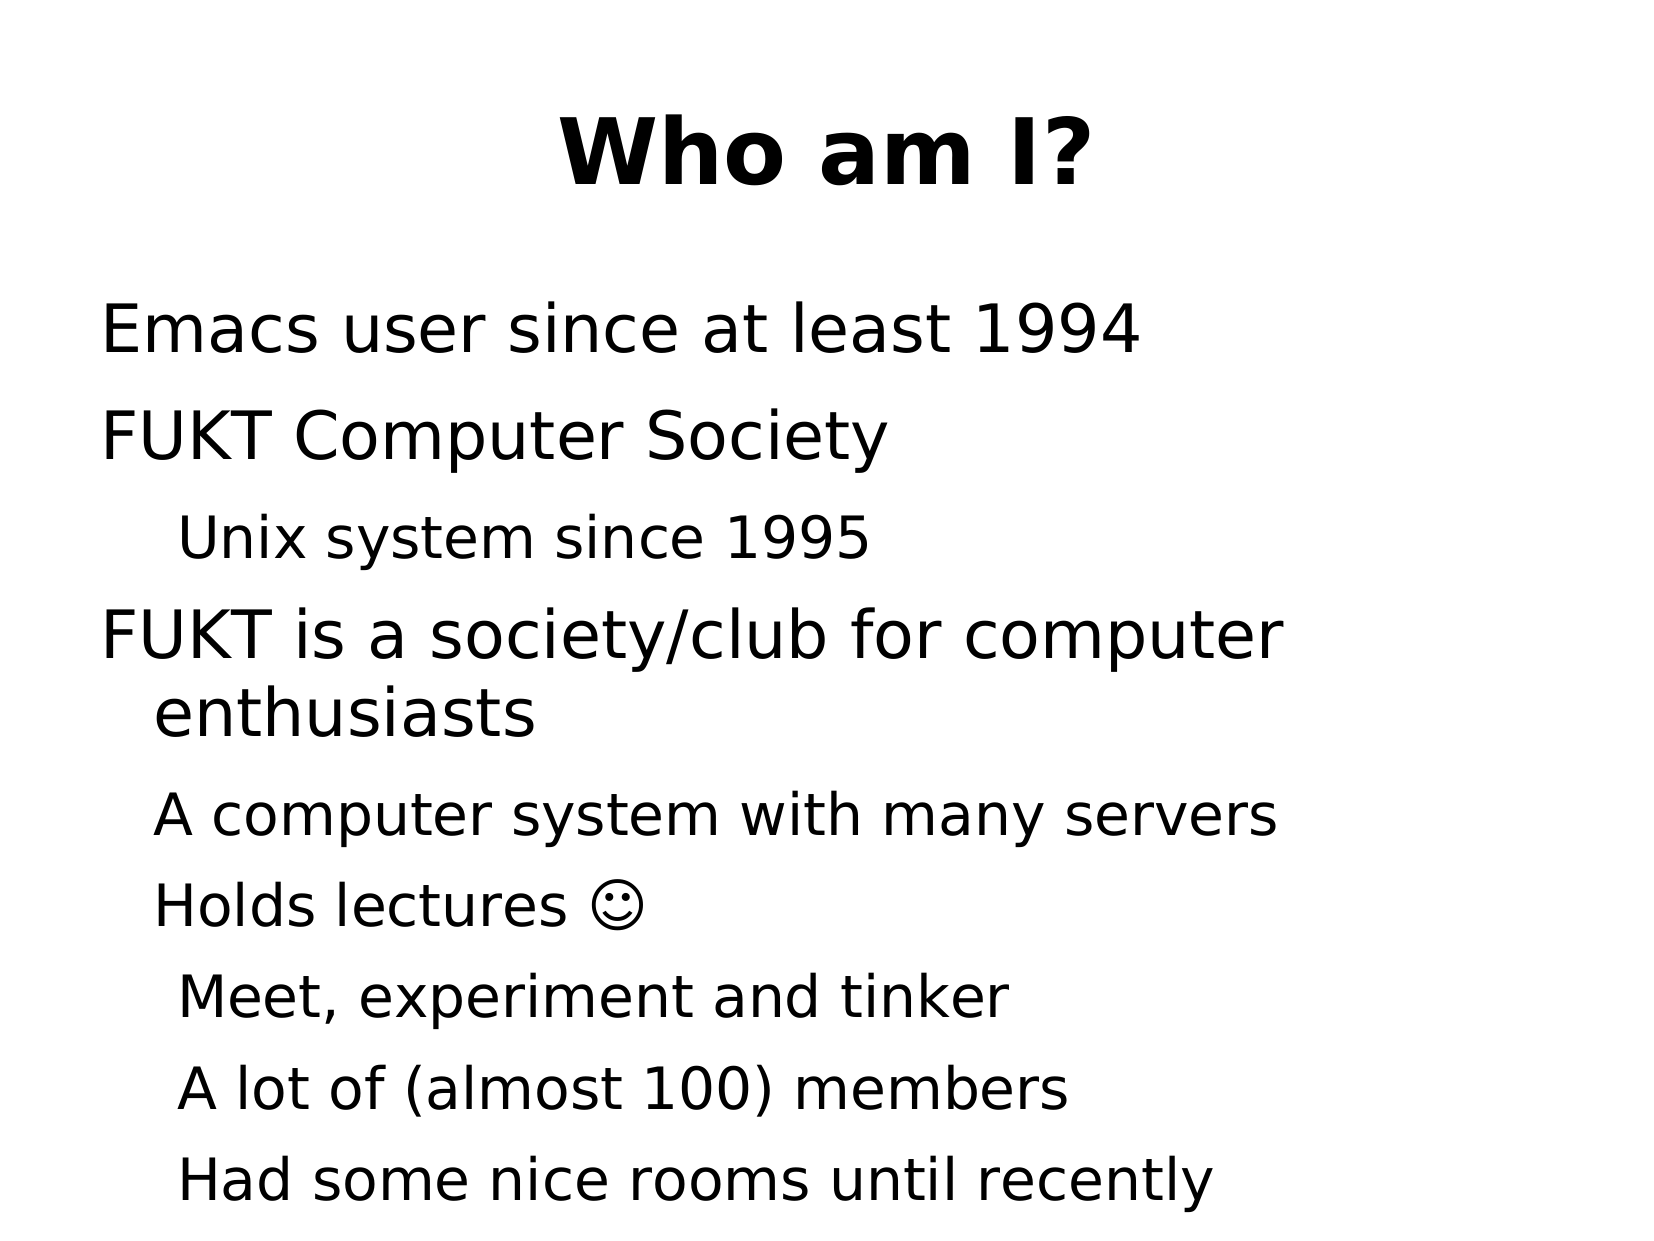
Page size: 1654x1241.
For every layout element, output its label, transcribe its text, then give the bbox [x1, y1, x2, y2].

list Emacs user since at least 1994 FUKT Computer Society Unix system since 1995 FUKT is a society/club for computer enthusiasts A computer system with many servers Holds lectures ☺ Meet, experiment and tinker A lot of (almost 100) members Had some nice rooms until recently [82, 290, 1571, 1215]
title Who am I? [82, 49, 1571, 257]
